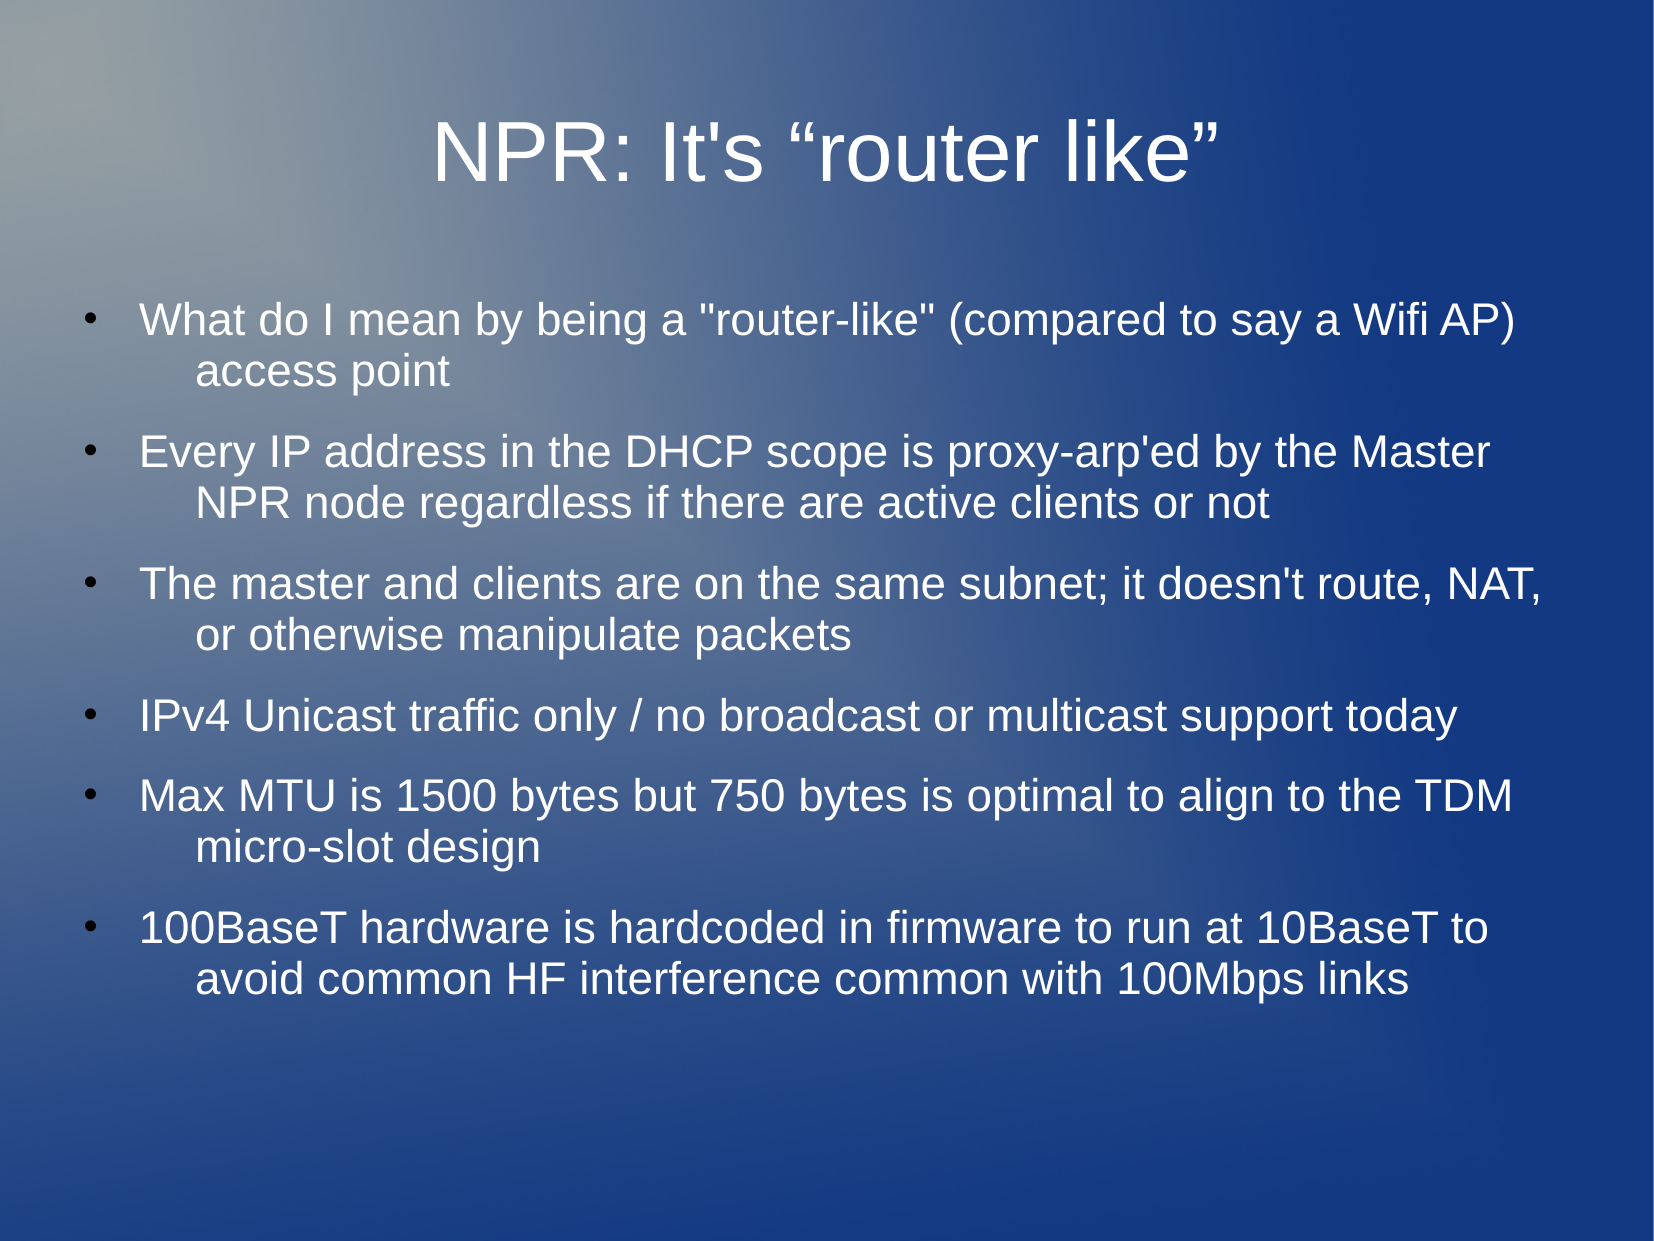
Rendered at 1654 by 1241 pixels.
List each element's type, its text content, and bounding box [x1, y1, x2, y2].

title NPR: It's “router like” [82, 49, 1571, 257]
picture [0, 0, 1654, 1241]
list What do I mean by being a "router-like" (compared to say a Wifi AP) access point Every IP address in the DHCP scope is proxy-arp'ed by the Master NPR node regardless if there are active clients or not The master and clients are on the same subnet; it doesn't route, NAT, or otherwise manipulate packets IPv4 Unicast traffic only / no broadcast or multicast support today Max MTU is 1500 bytes but 750 bytes is optimal to align to the TDM micro-slot design 100BaseT hardware is hardcoded in firmware to run at 10BaseT to avoid common HF interference common with 100Mbps links [82, 290, 1571, 1014]
